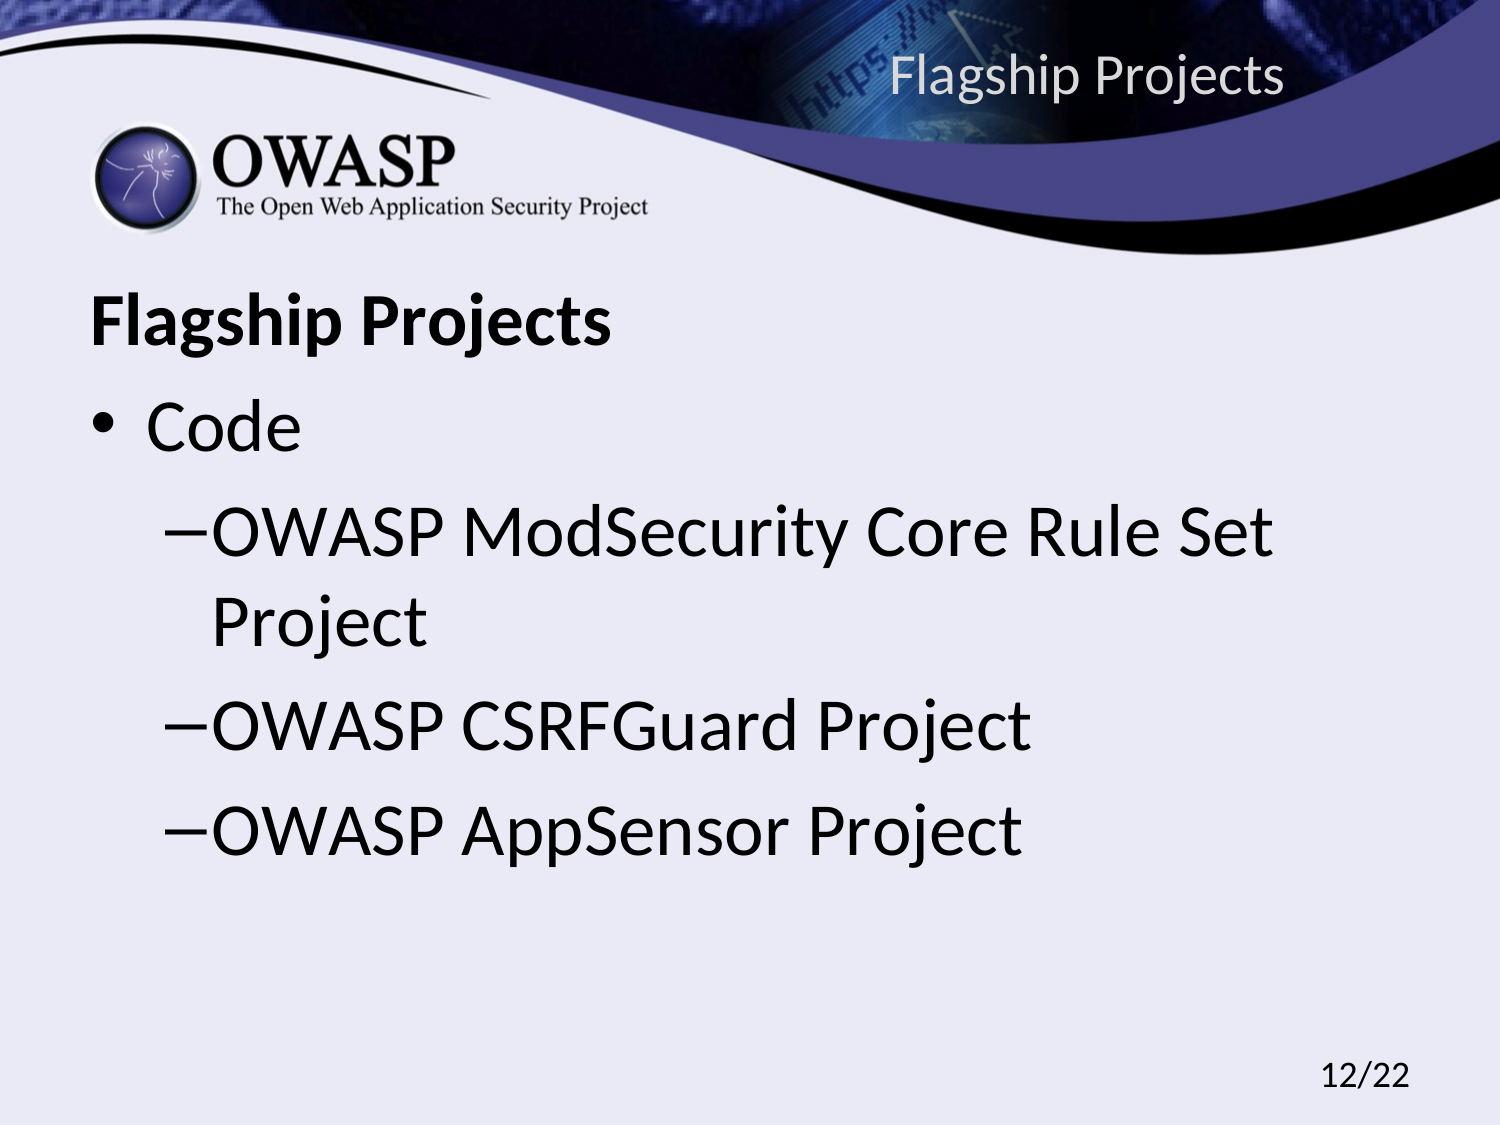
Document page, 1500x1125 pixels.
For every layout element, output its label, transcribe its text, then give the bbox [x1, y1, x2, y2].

picture [0, 0, 1500, 1125]
list Flagship Projects Code OWASP ModSecurity Core Rule Set Project OWASP CSRFGuard Project OWASP AppSensor Project [75, 262, 1426, 1005]
title Flagship Projects [699, 12, 1476, 130]
